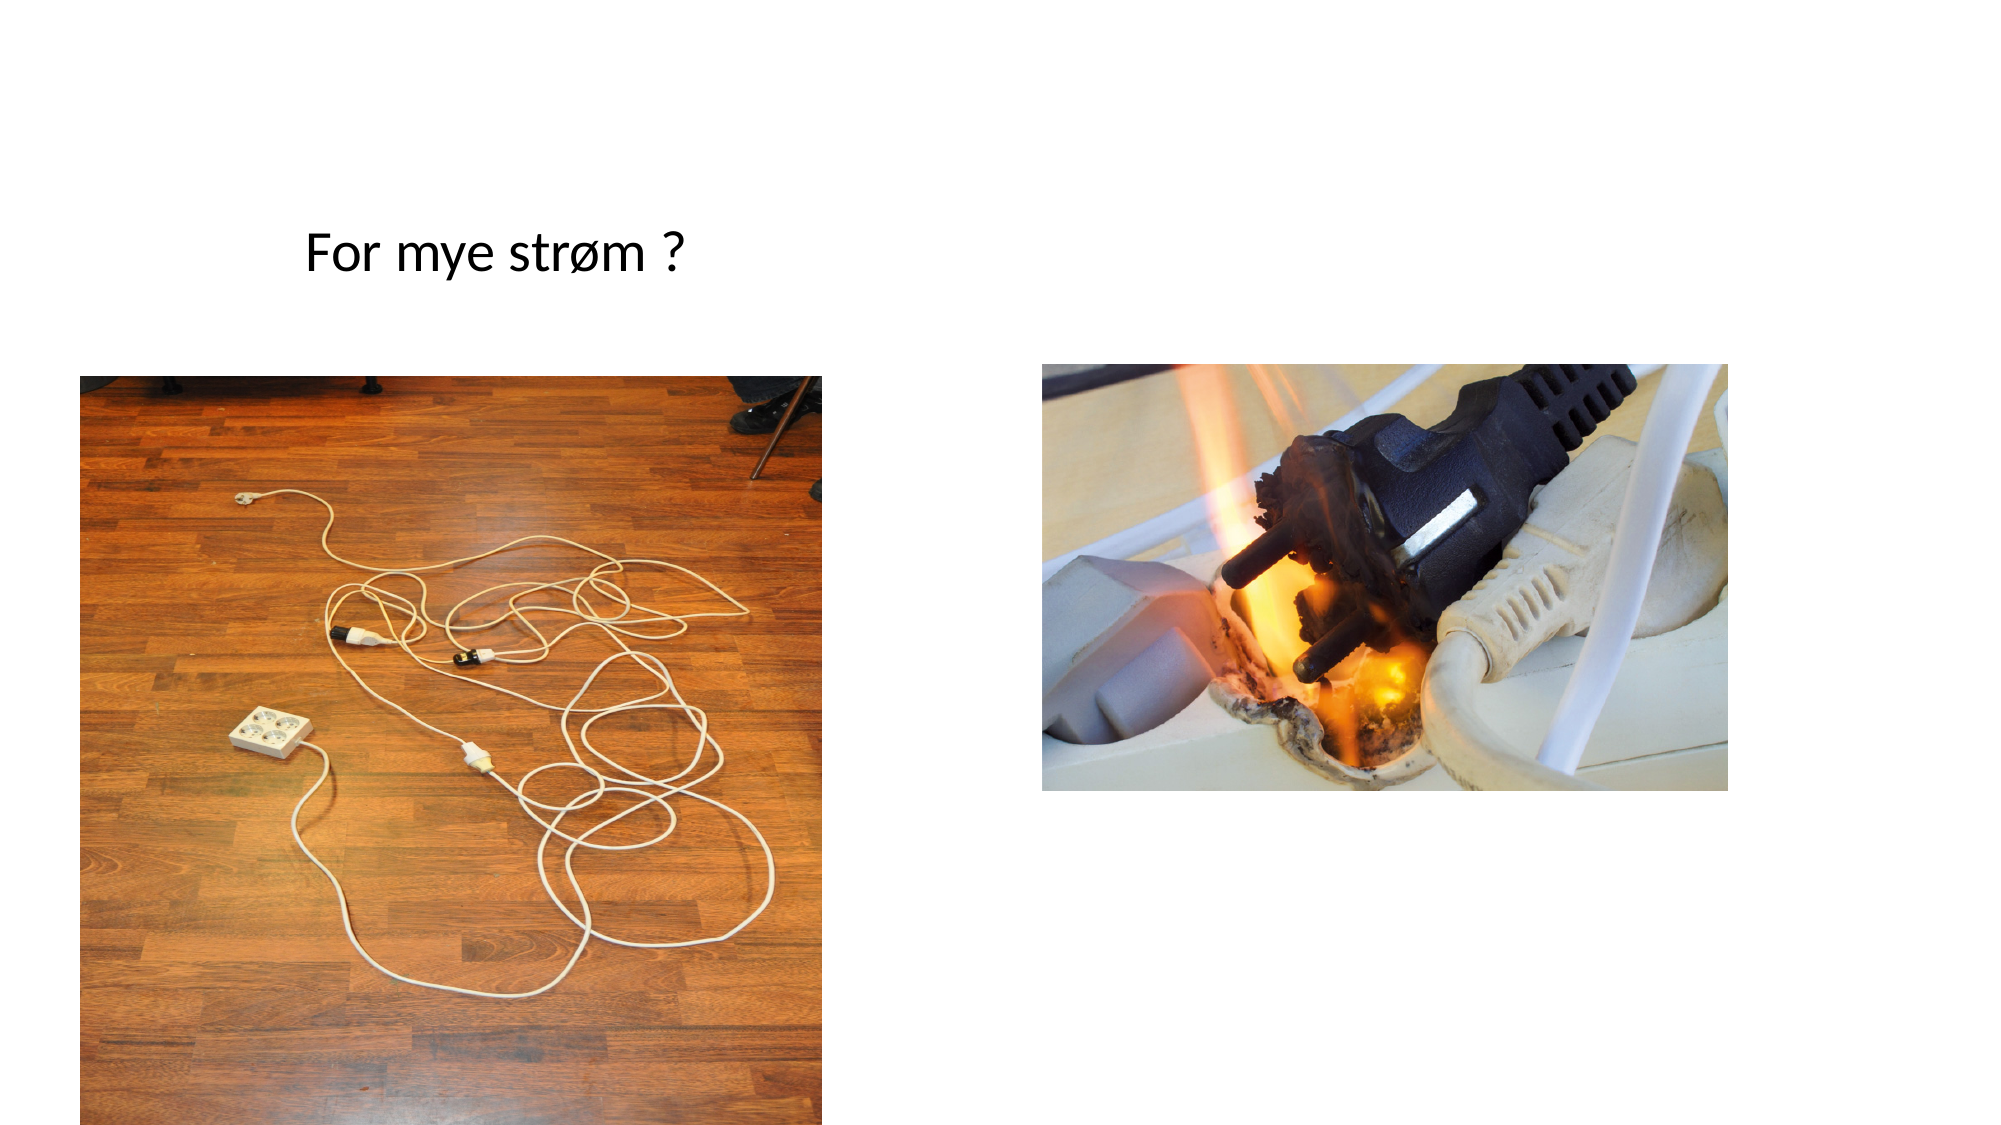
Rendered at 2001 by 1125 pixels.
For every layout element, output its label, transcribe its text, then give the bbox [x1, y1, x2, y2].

picture [80, 376, 822, 1125]
picture [1042, 364, 1728, 791]
text_box For mye strøm ? [290, 205, 1407, 290]
